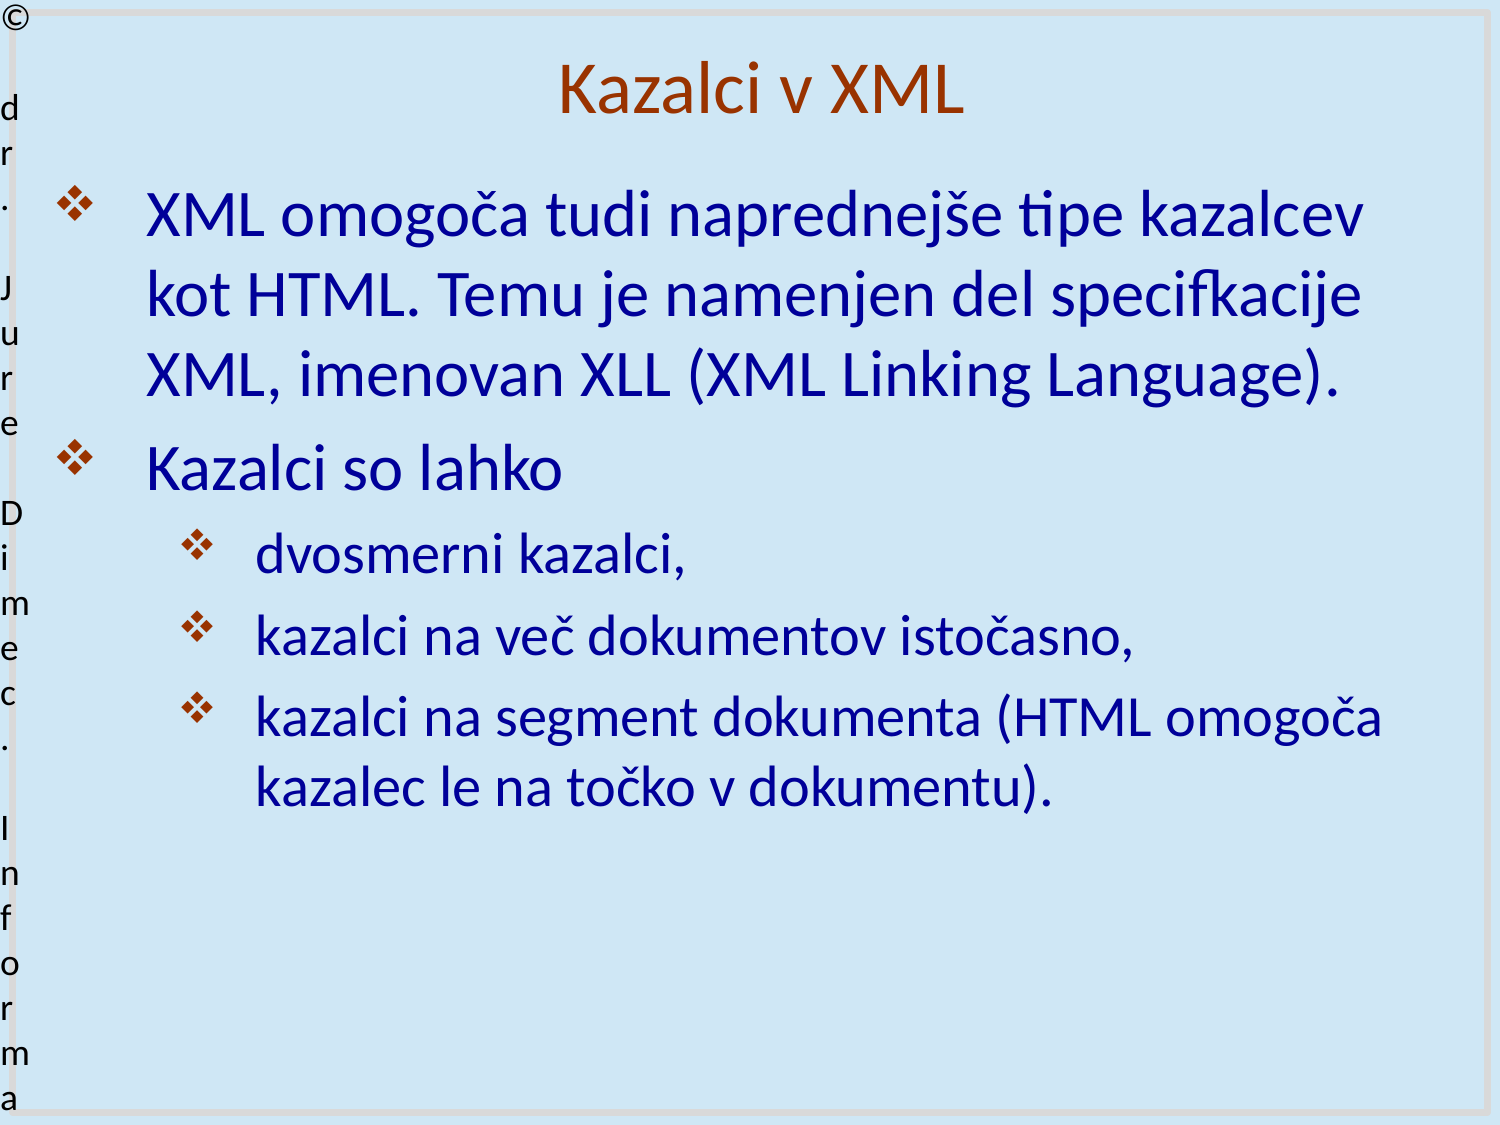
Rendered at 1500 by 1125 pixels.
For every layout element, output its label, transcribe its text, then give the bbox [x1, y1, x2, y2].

list XML omogoča tudi naprednejše tipe kazalcev kot HTML. Temu je namenjen del specifkacije XML, imenovan XLL (XML Linking Language). Kazalci so lahko dvosmerni kazalci, kazalci na več dokumentov istočasno, kazalci na segment dokumenta (HTML omogoča kazalec le na točko v dokumentu). [37, 162, 1475, 1050]
title Kazalci v XML [134, 35, 1389, 131]
